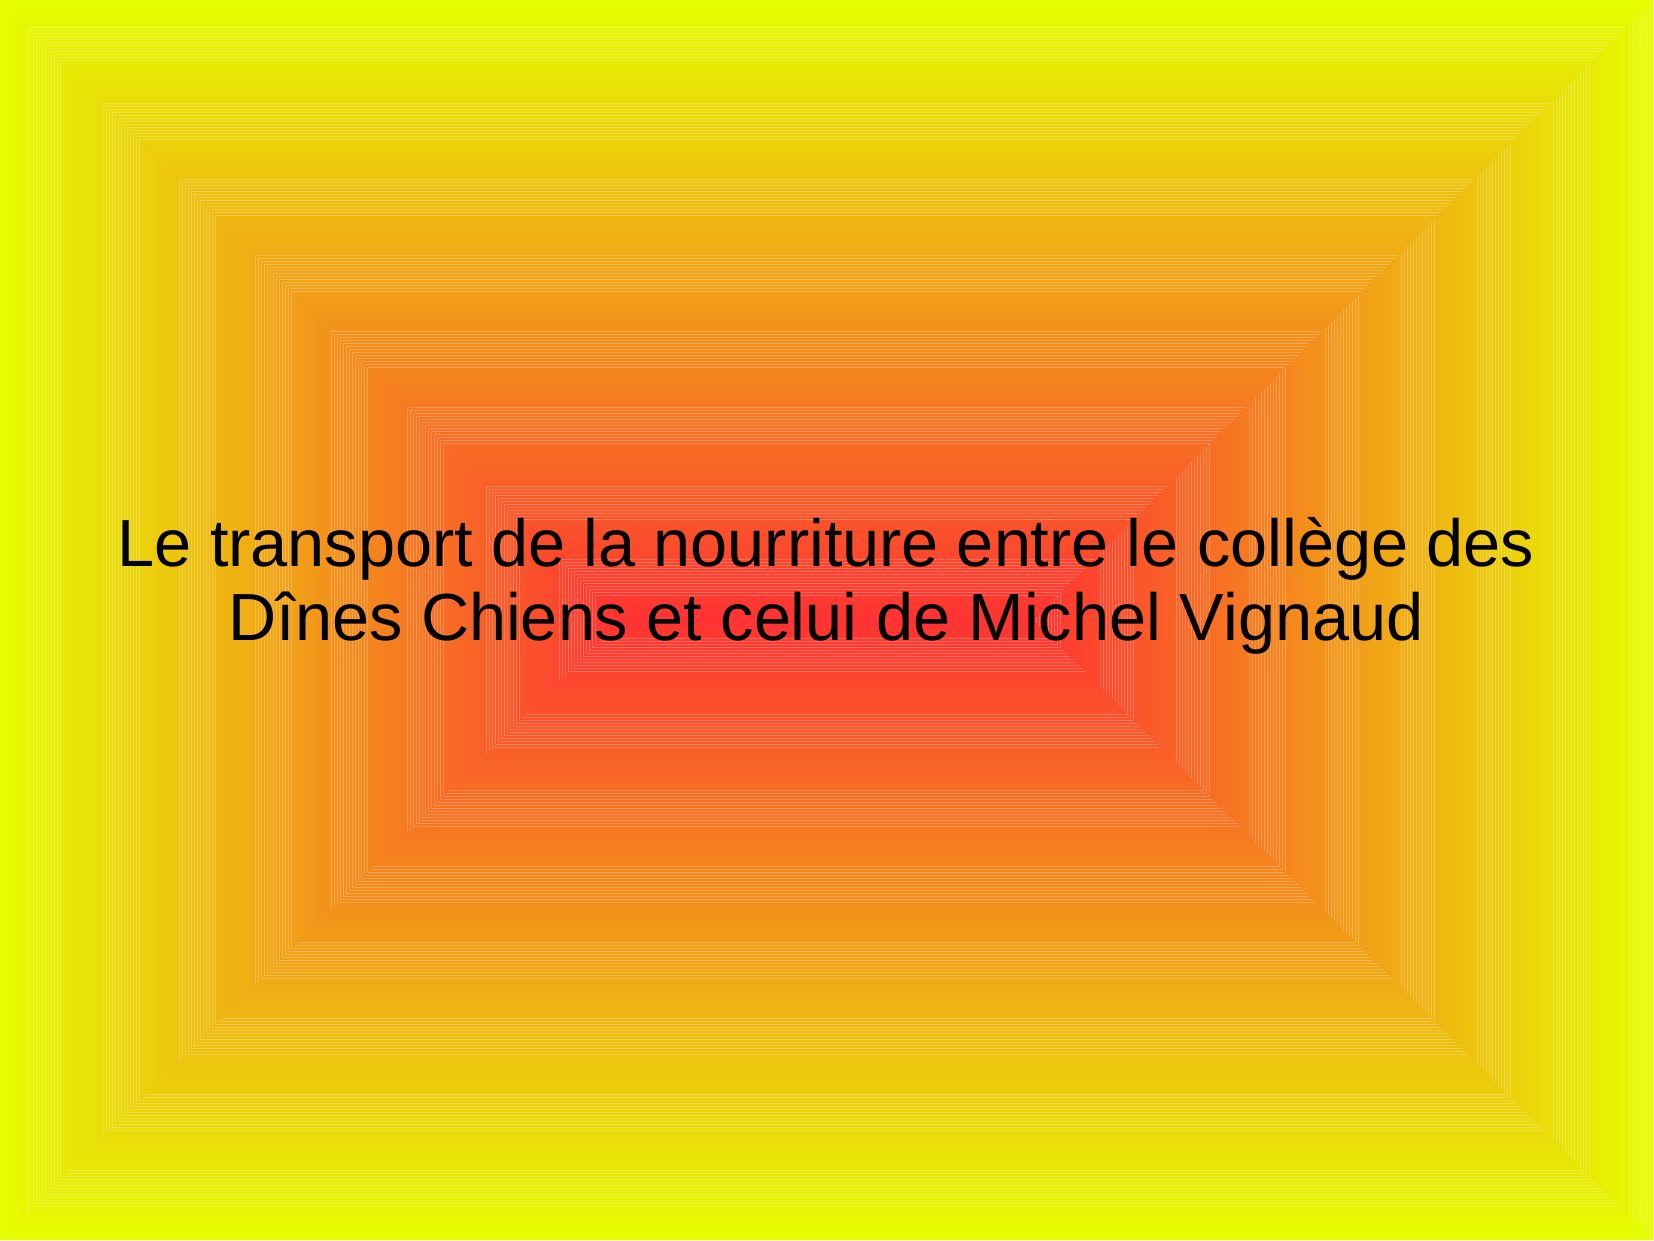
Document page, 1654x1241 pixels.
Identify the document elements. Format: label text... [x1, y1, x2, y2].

text_box Le transport de la nourriture entre le collège des Dînes Chiens et celui de Michel Vignaud [82, 49, 1571, 1109]
